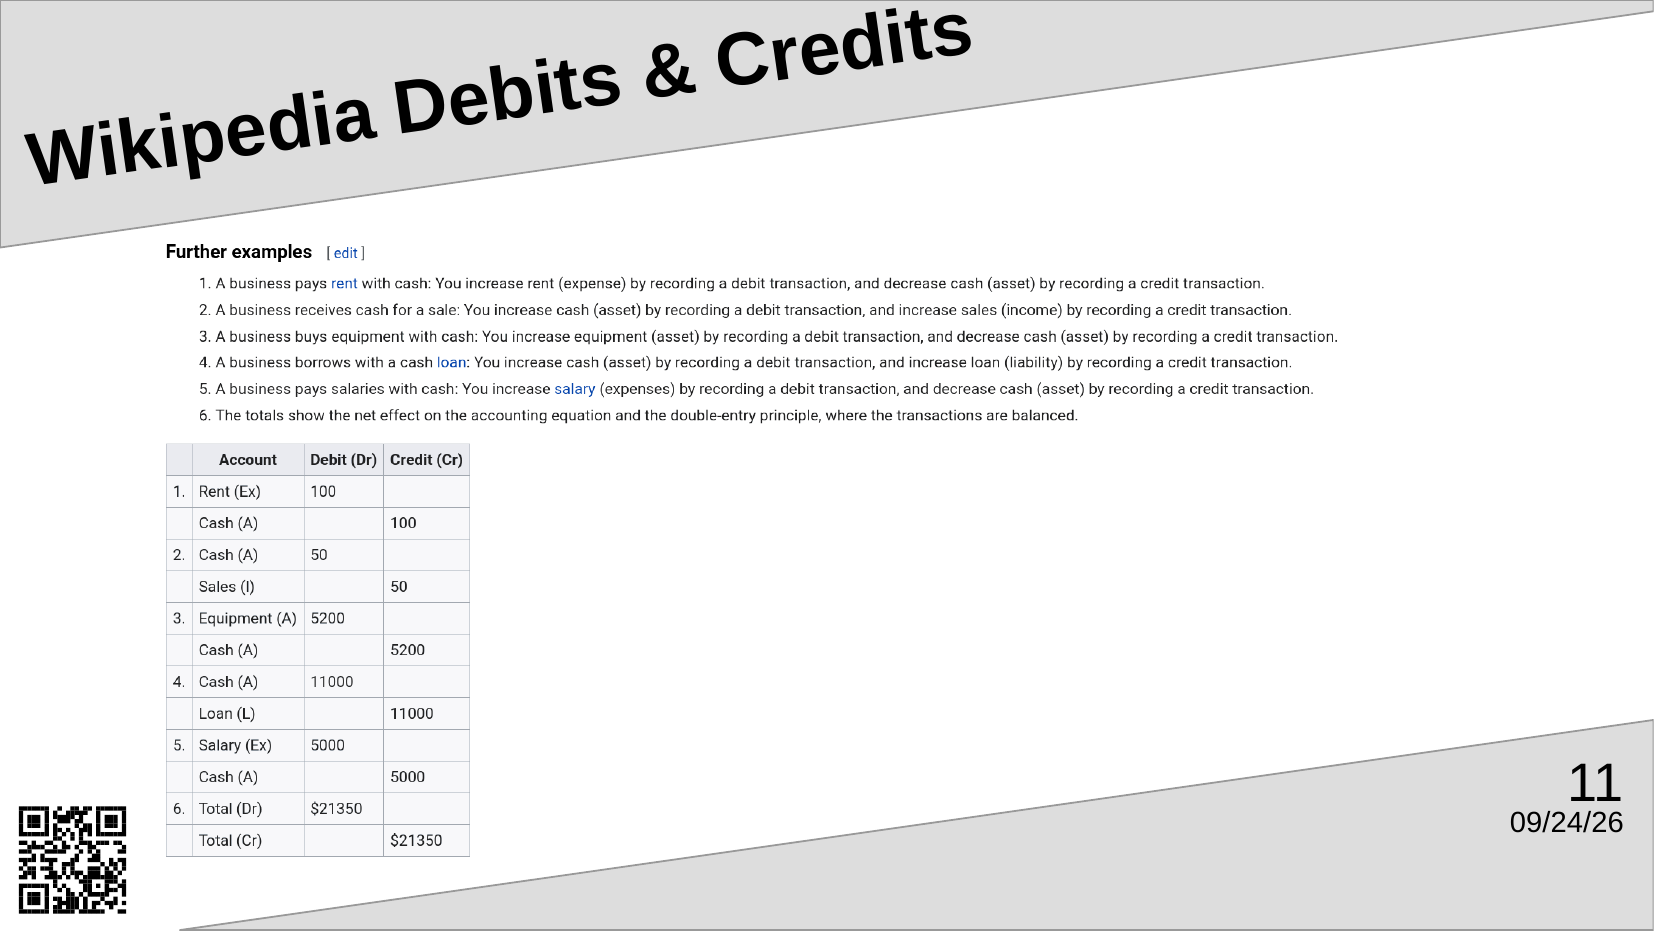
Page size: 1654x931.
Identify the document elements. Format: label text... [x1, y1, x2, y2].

title Wikipedia Debits & Credits [16, 0, 1501, 239]
picture [150, 238, 1352, 863]
